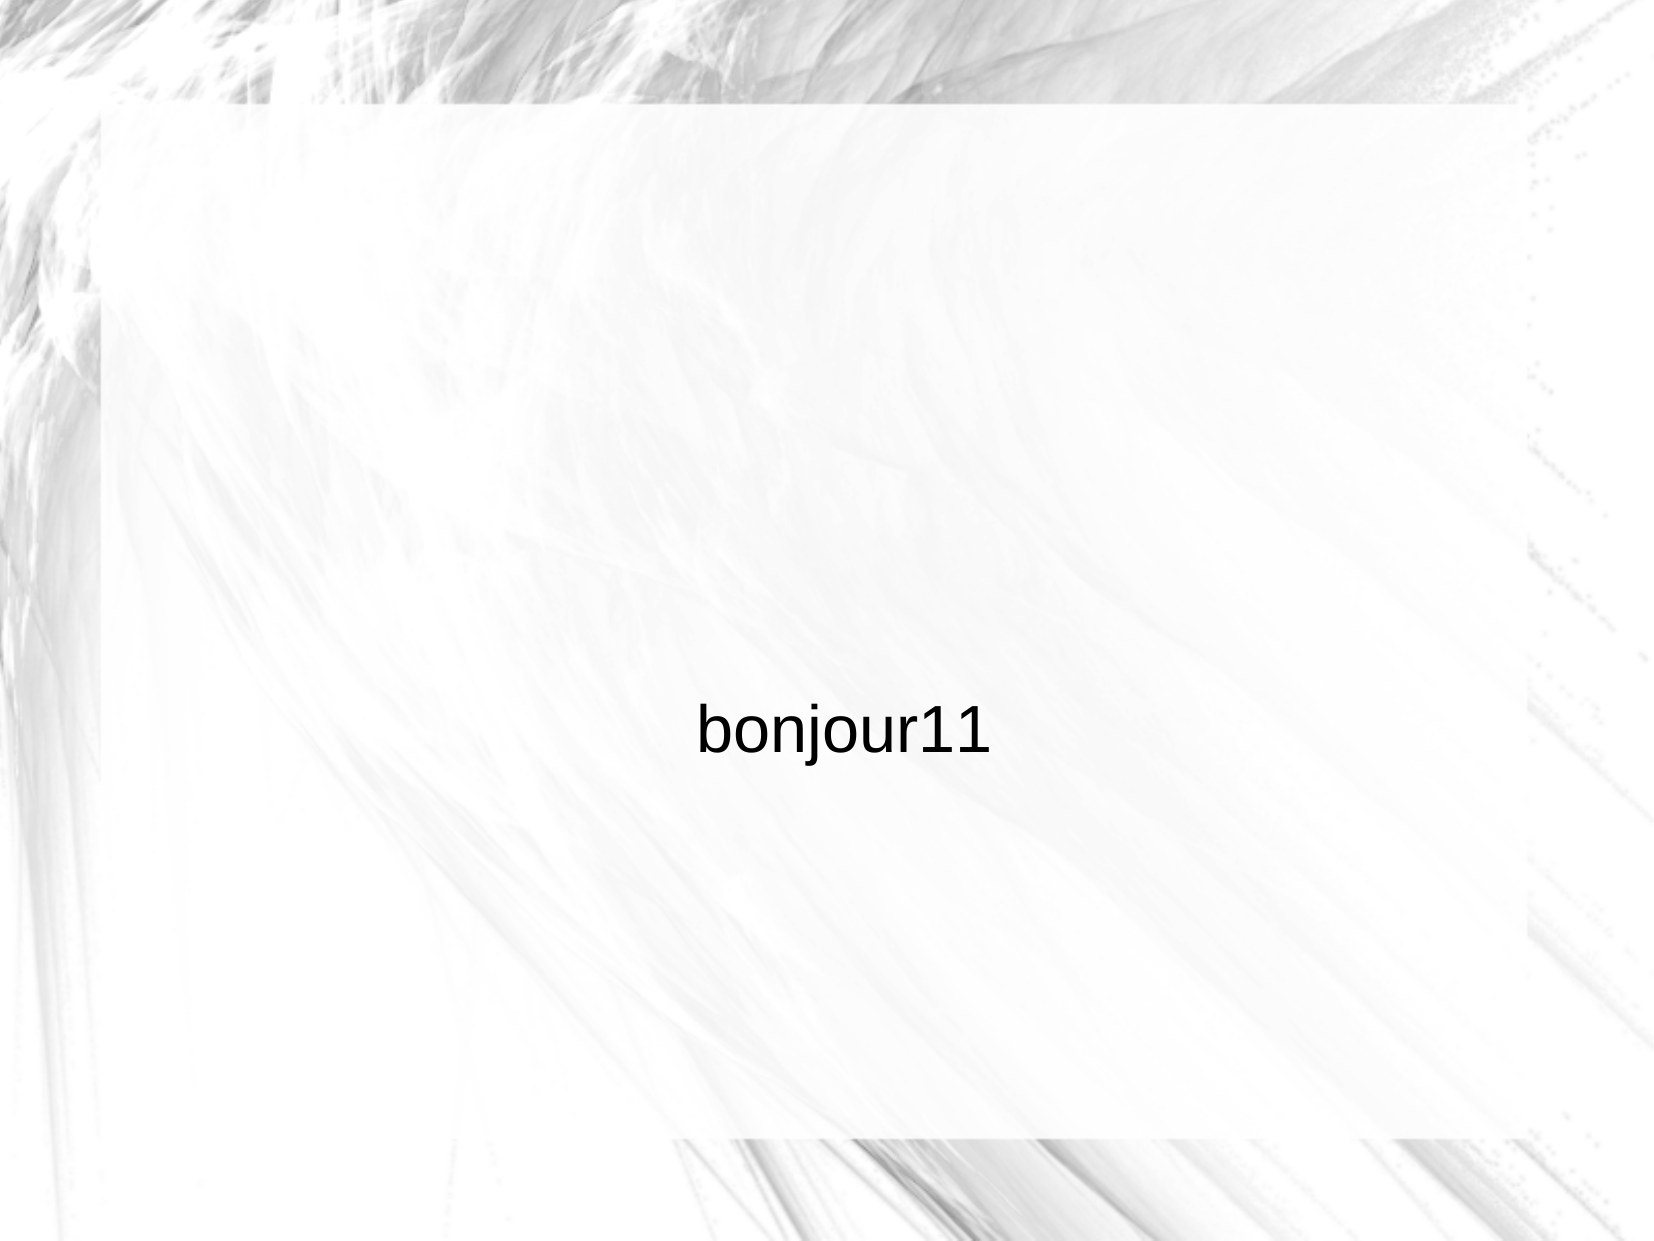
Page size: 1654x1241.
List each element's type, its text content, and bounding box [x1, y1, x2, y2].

picture [0, 0, 1654, 1241]
subtitle bonjour11 [118, 319, 1571, 1139]
